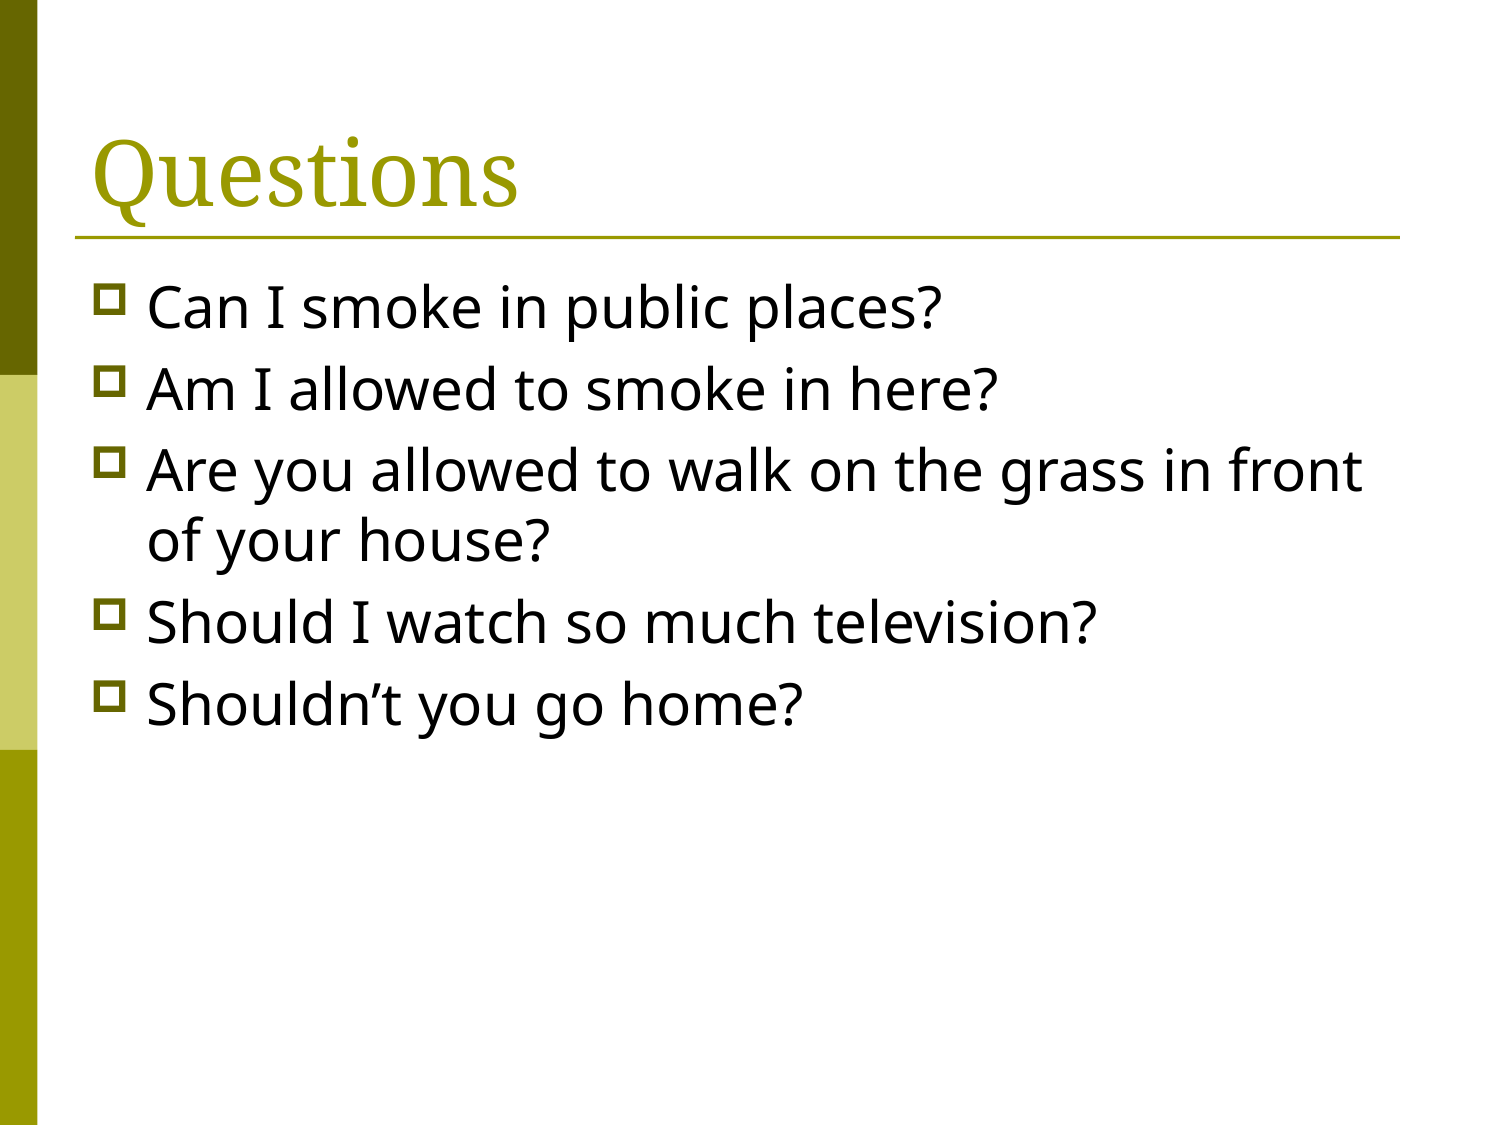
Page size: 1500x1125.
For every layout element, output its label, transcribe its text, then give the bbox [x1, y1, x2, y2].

list Can I smoke in public places? Am I allowed to smoke in here? Are you allowed to walk on the grass in front of your house? Should I watch so much television? Shouldn’t you go home? [75, 262, 1425, 1006]
title Questions [75, 45, 1425, 233]
